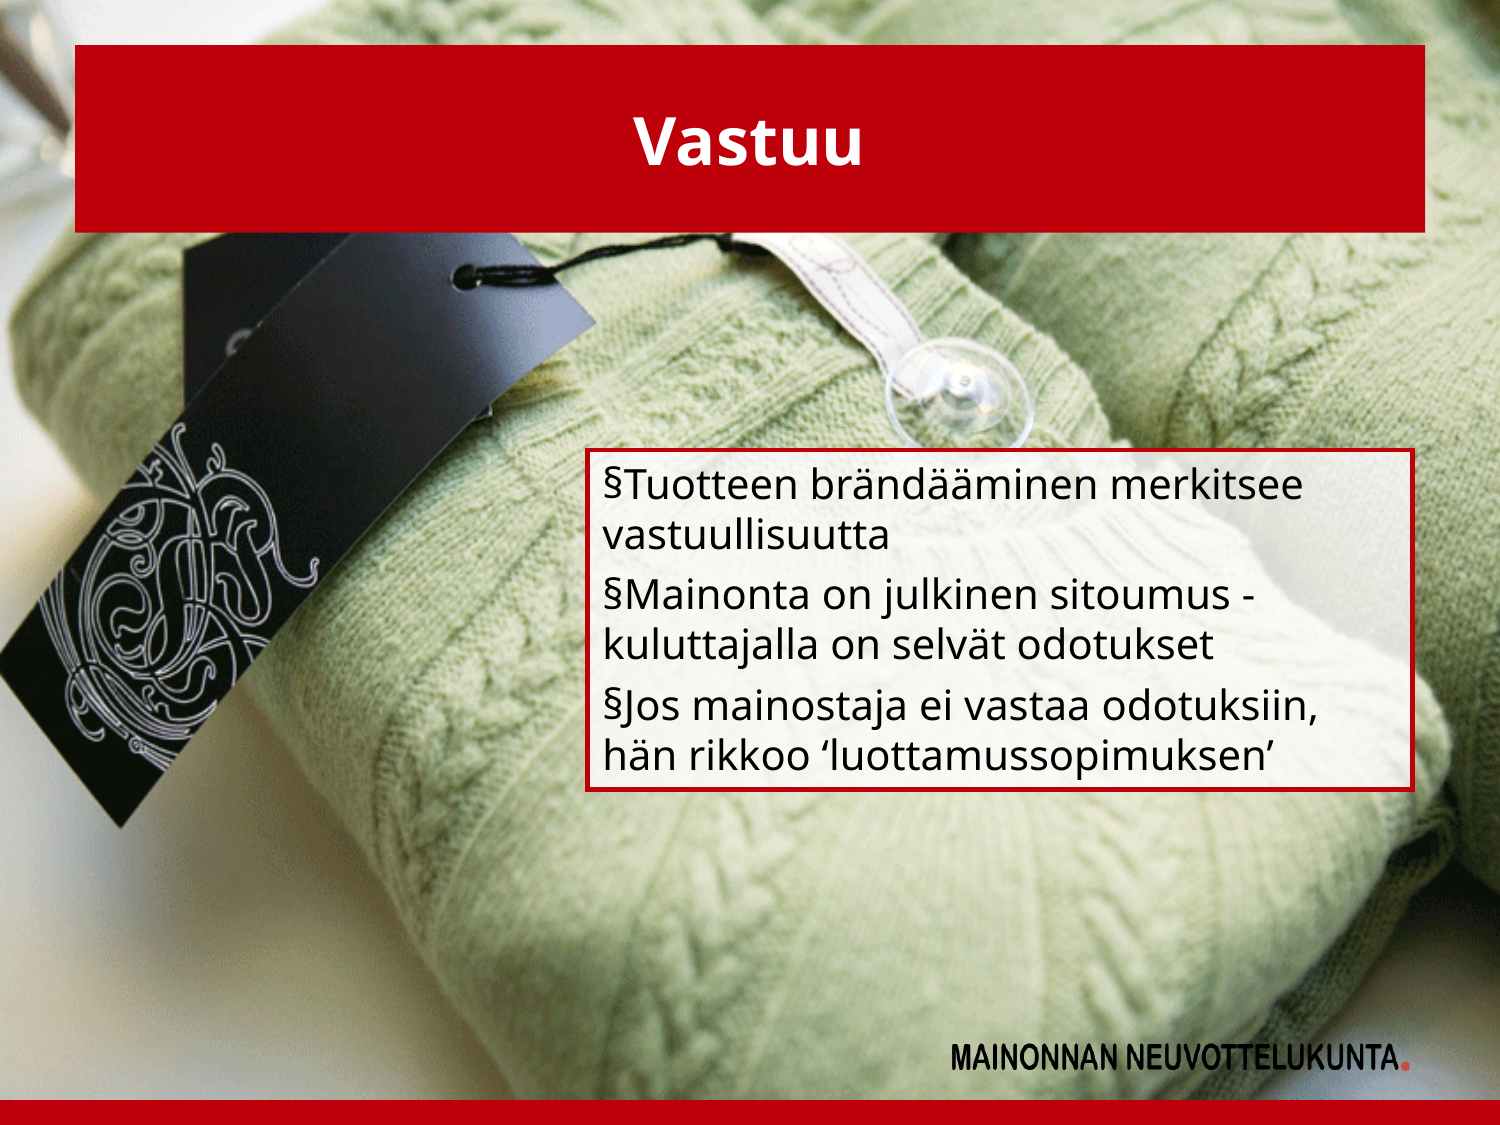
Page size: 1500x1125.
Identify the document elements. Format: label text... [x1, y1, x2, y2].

text_box [242, 231, 1270, 327]
title Vastuu [75, 45, 1426, 233]
text_box Tuotteen brändääminen merkitsee vastuullisuutta Mainonta on julkinen sitoumus - kuluttajalla on selvät odotukset Jos mainostaja ei vastaa odotuksiin, hän rikkoo ‘luottamussopimuksen’ [587, 450, 1413, 790]
picture [0, 0, 1500, 1101]
